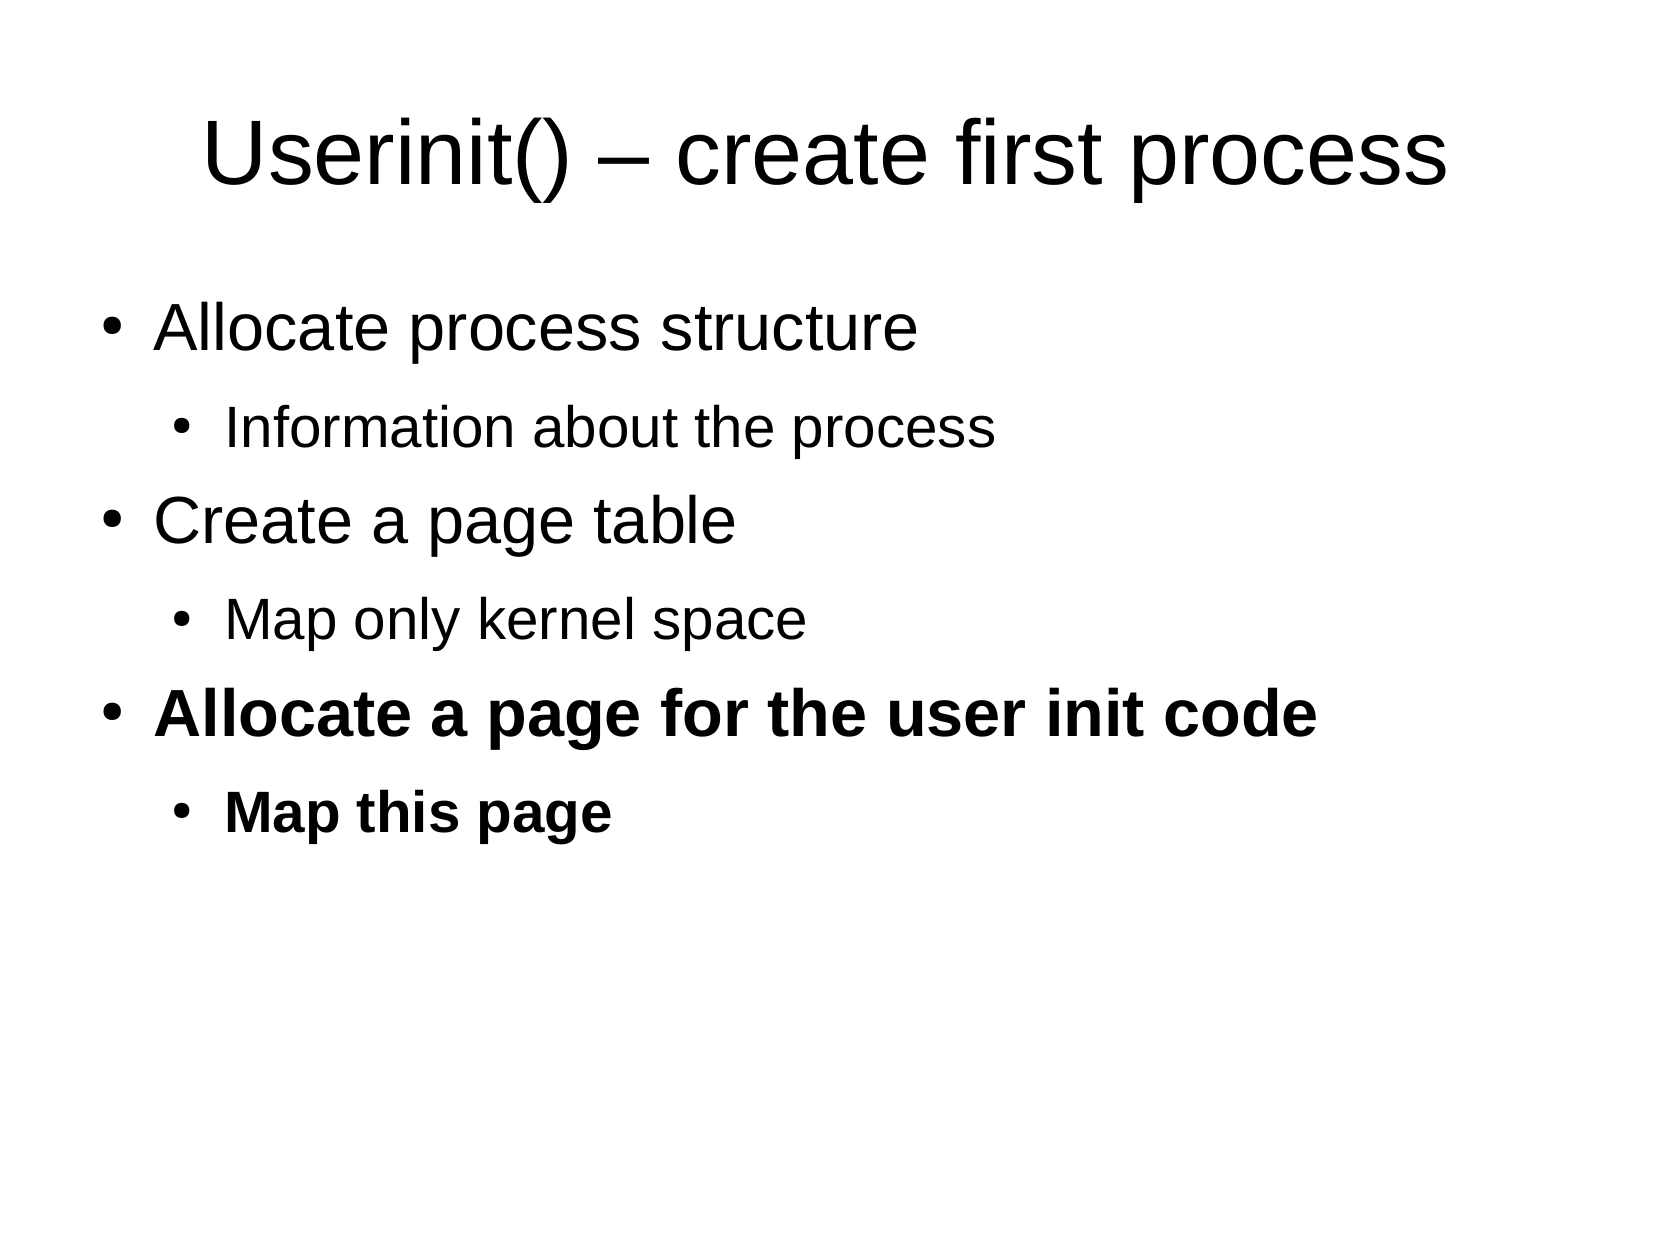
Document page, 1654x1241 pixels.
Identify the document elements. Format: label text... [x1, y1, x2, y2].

title Userinit() – create first process [82, 49, 1571, 257]
list Allocate process structure Information about the process Create a page table Map only kernel space Allocate a page for the user init code Map this page [82, 290, 1571, 1010]
